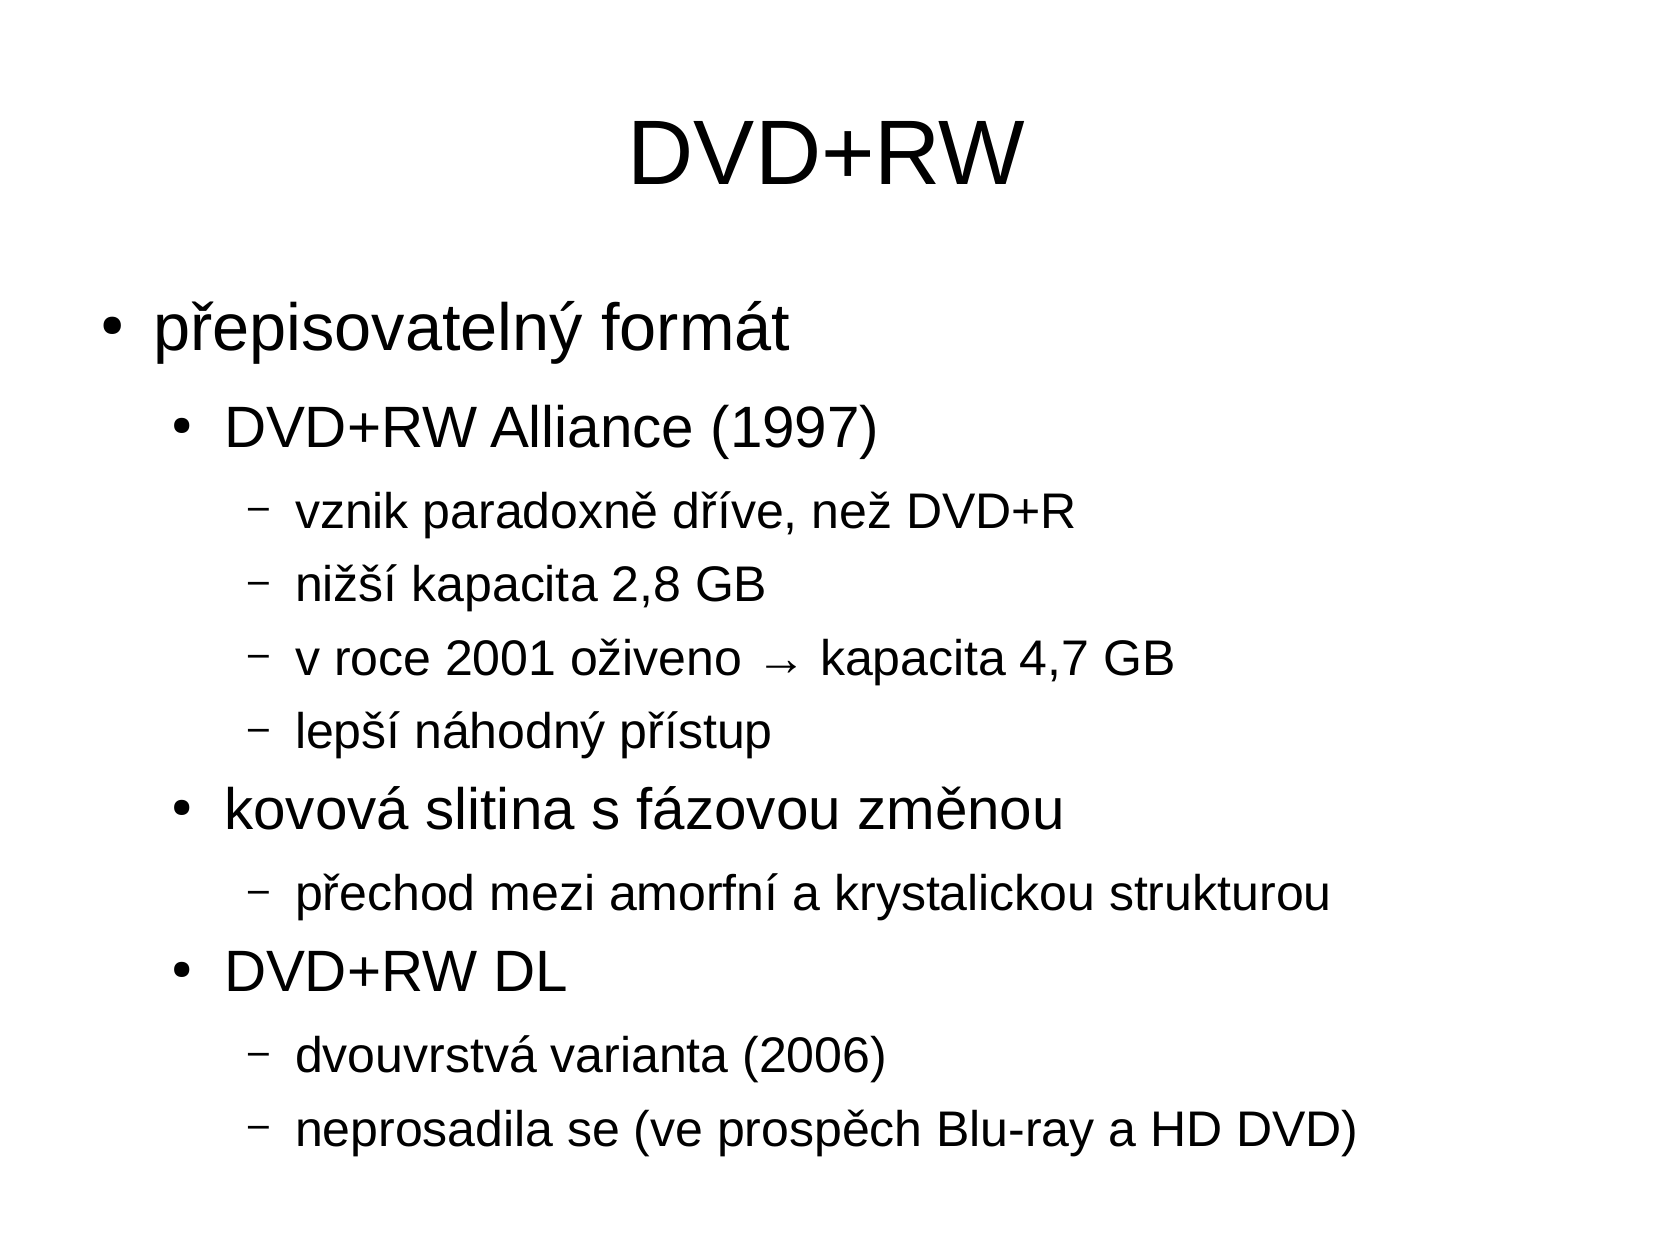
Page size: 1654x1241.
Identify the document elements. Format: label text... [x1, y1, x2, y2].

list přepisovatelný formát DVD+RW Alliance (1997) vznik paradoxně dříve, než DVD+R nižší kapacita 2,8 GB v roce 2001 oživeno → kapacita 4,7 GB lepší náhodný přístup kovová slitina s fázovou změnou přechod mezi amorfní a krystalickou strukturou DVD+RW DL dvouvrstvá varianta (2006) neprosadila se (ve prospěch Blu-ray a HD DVD) [82, 290, 1571, 1109]
title DVD+RW [82, 56, 1571, 250]
